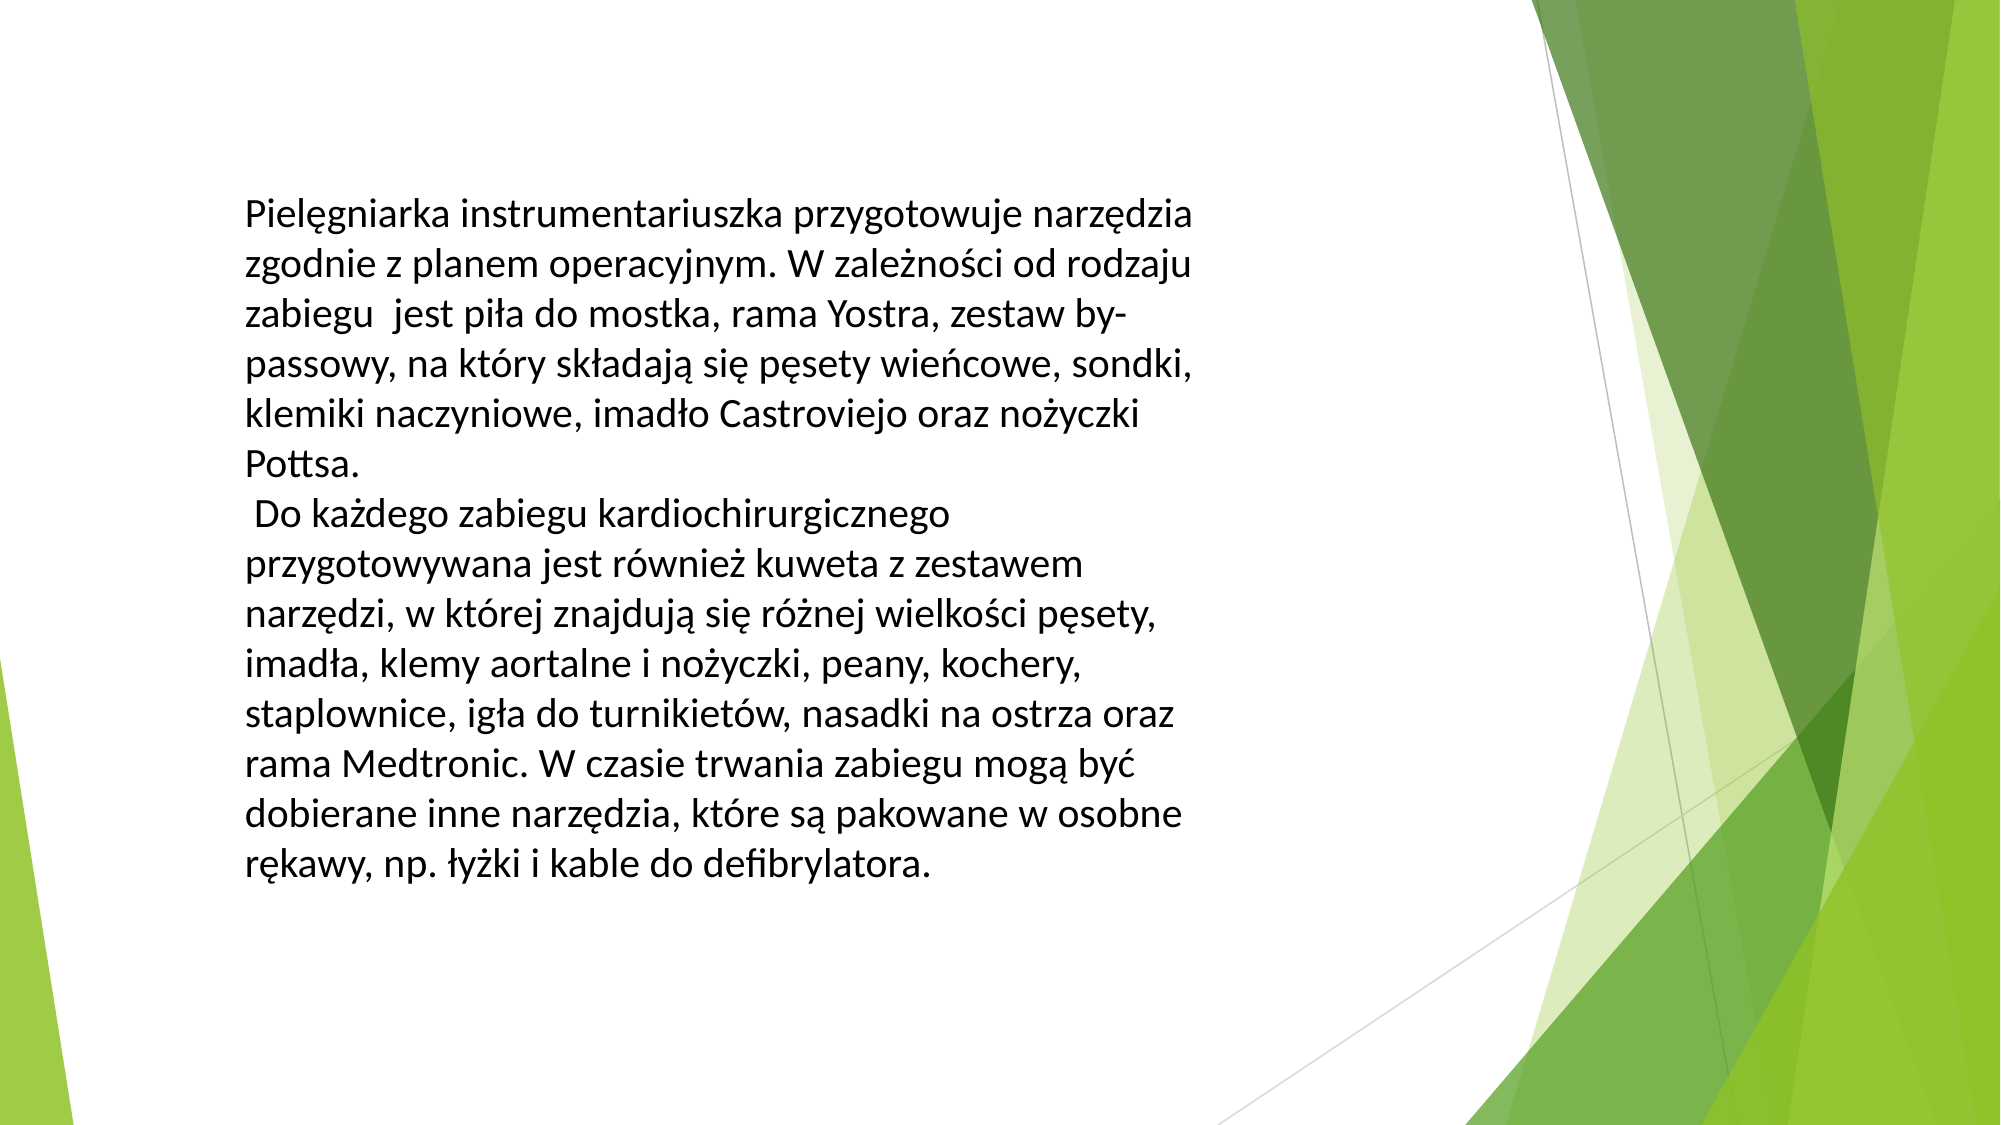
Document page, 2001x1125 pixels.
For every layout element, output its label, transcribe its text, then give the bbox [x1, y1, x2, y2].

text_box Pielęgniarka instrumentariuszka przygotowuje narzędzia zgodnie z planem operacyjnym. W zależności od rodzaju zabiegu jest piła do mostka, rama Yostra, zestaw by-passowy, na który składają się pęsety wieńcowe, sondki, klemiki naczyniowe, imadło Castroviejo oraz nożyczki Pottsa. Do każdego zabiegu kardiochirurgicznego przygotowywana jest również kuweta z zestawem narzędzi, w której znajdują się różnej wielkości pęsety, imadła, klemy aortalne i nożyczki, peany, kochery, staplownice, igła do turnikietów, nasadki na ostrza oraz rama Medtronic. W czasie trwania zabiegu mogą być dobierane inne narzędzia, które są pakowane w osobne rękawy, np. łyżki i kable do defibrylatora. [229, 178, 1231, 901]
